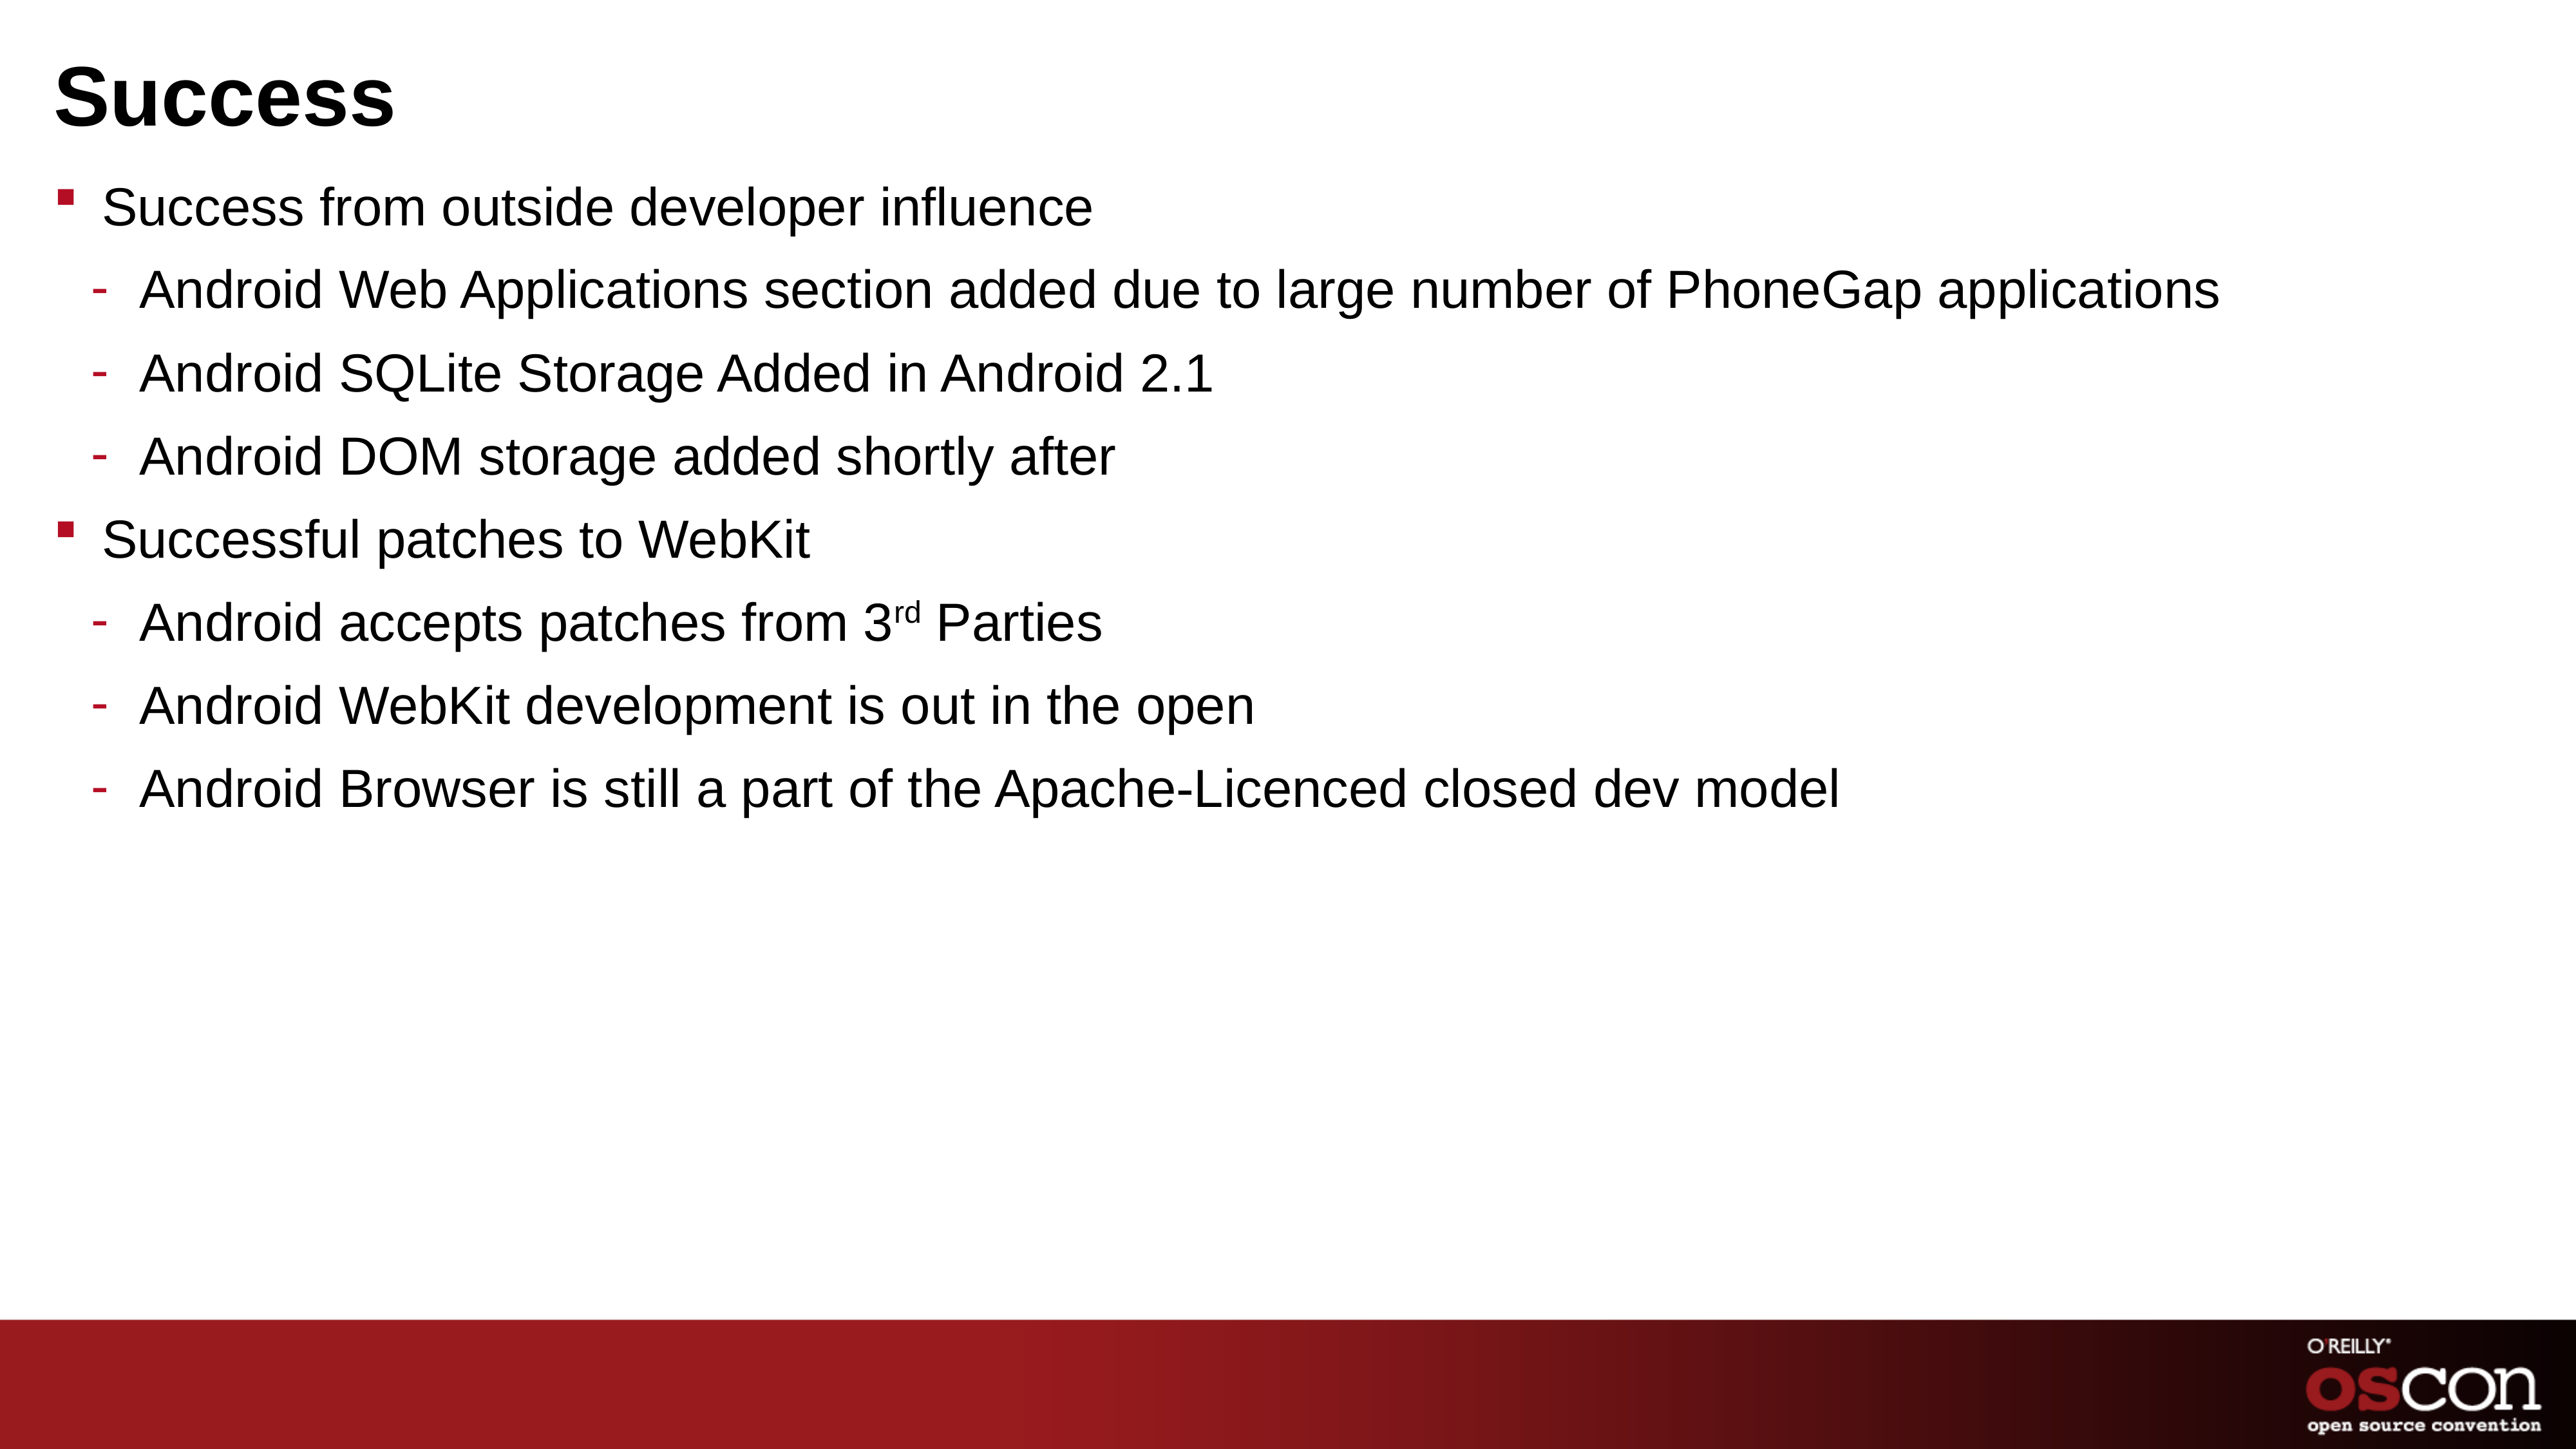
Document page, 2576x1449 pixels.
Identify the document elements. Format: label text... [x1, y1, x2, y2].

picture [0, 0, 2576, 1449]
title Success [48, 17, 2514, 166]
list Success from outside developer influence Android Web Applications section added due to large number of PhoneGap applications Android SQLite Storage Added in Android 2.1 Android DOM storage added shortly after Successful patches to WebKit Android accepts patches from 3rd Parties Android WebKit development is out in the open Android Browser is still a part of the Apache-Licenced closed dev model [48, 166, 2514, 1135]
